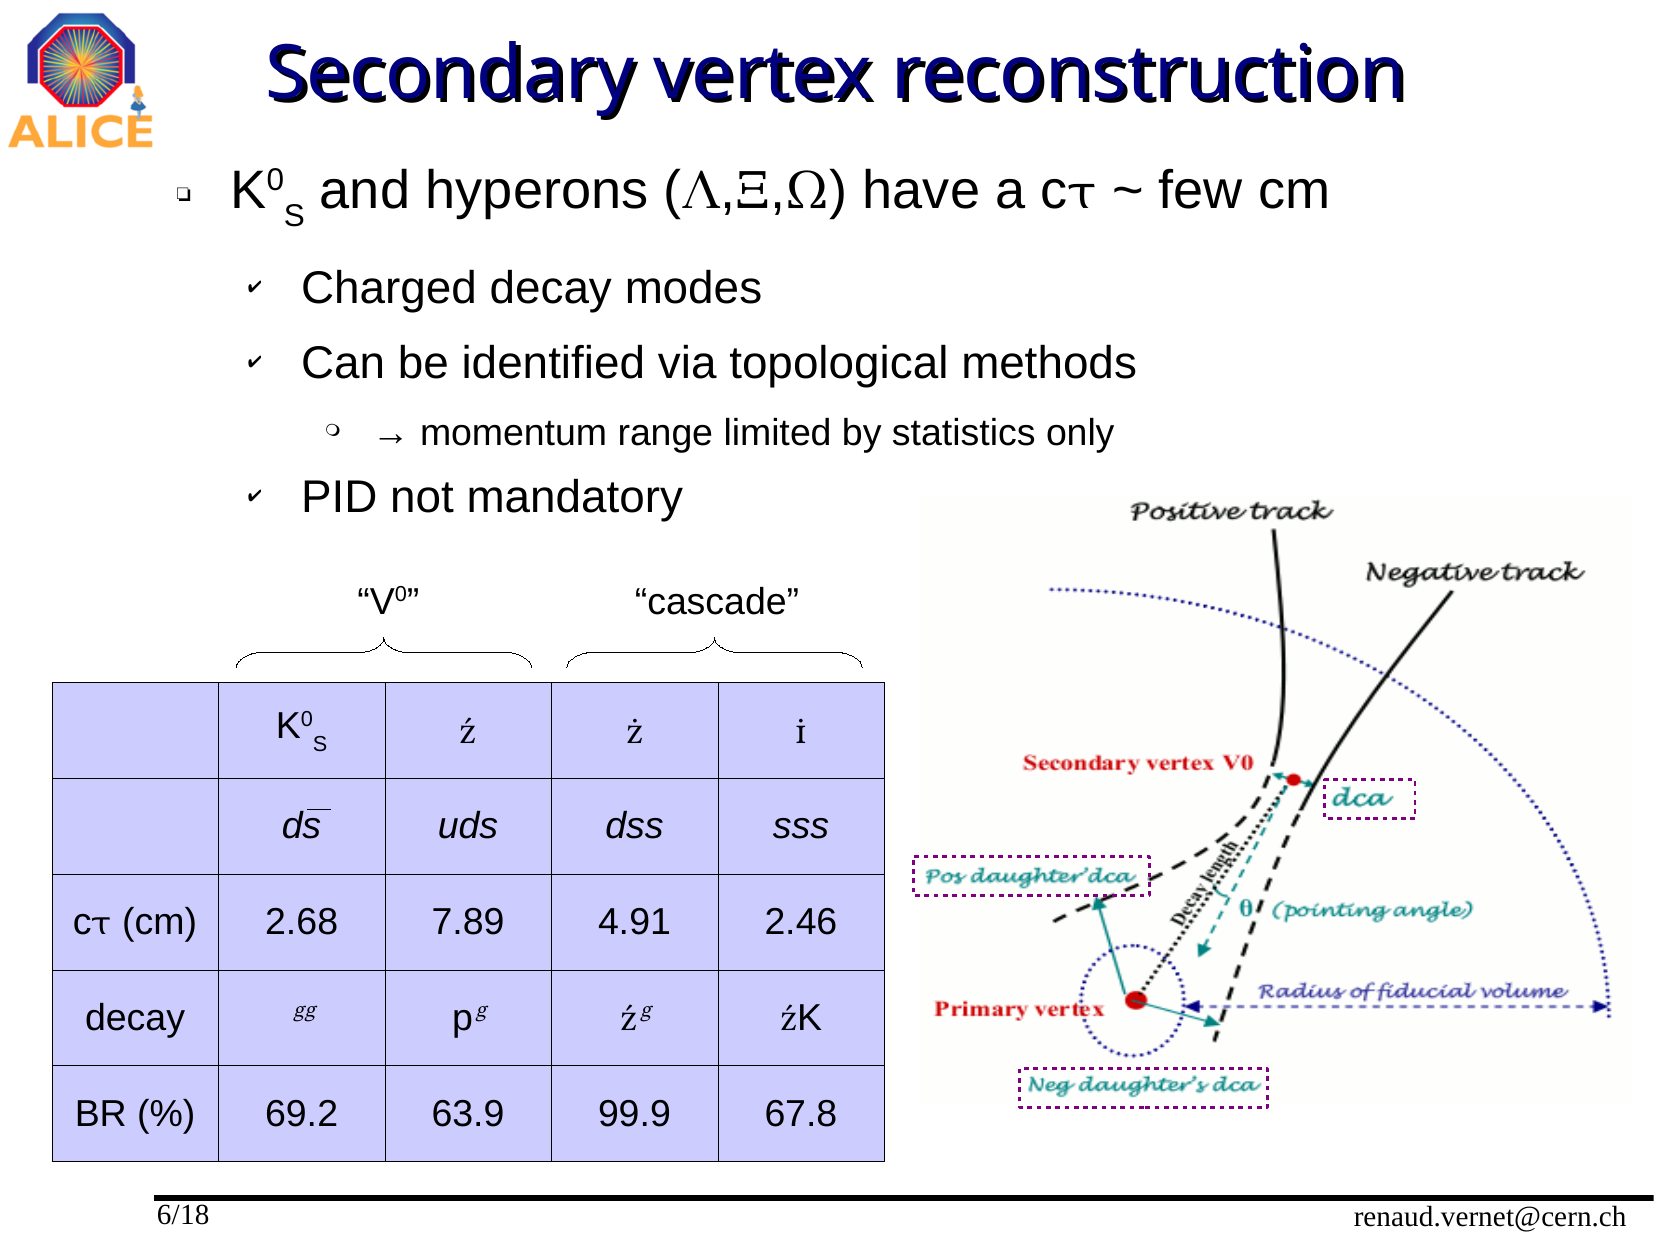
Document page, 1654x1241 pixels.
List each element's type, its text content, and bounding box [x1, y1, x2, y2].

table_cell 2.46 [719, 875, 884, 970]
table_header  [719, 683, 884, 778]
text_box “cascade” [620, 572, 815, 630]
table_cell BR (%) [53, 1066, 218, 1161]
table_cell 99.9 [552, 1066, 718, 1161]
list K0S and hyperons (,,) have a c ~ few cm Charged decay modes Can be identified via topological methods → momentum range limited by statistics only PID not mandatory [159, 159, 1625, 1123]
table_cell [53, 779, 218, 874]
table_cell 7.89 [386, 875, 551, 970]
table_cell 69.2 [219, 1066, 385, 1161]
table_cell 2.68 [219, 875, 385, 970]
table_cell  [219, 971, 385, 1065]
table_header  [386, 683, 551, 778]
table_cell 4.91 [552, 875, 718, 970]
table_cell  [552, 971, 718, 1065]
table_cell uds [386, 779, 551, 874]
table_cell dss [552, 779, 718, 874]
text_box “V0” [342, 572, 435, 630]
table_cell 67.8 [719, 1066, 884, 1161]
table_header K0S [219, 683, 385, 778]
table_cell p [386, 971, 551, 1065]
table_cell sss [719, 779, 884, 874]
table_cell c (cm) [53, 875, 218, 970]
table_cell K [719, 971, 884, 1065]
table_cell 63.9 [386, 1066, 551, 1161]
picture [2, 2, 157, 156]
table_cell ds [219, 779, 385, 874]
picture [921, 496, 1632, 1105]
table_header  [552, 683, 718, 778]
table_header [53, 683, 218, 778]
title Secondary vertex reconstruction [265, 16, 1571, 122]
table_cell decay [53, 971, 218, 1065]
